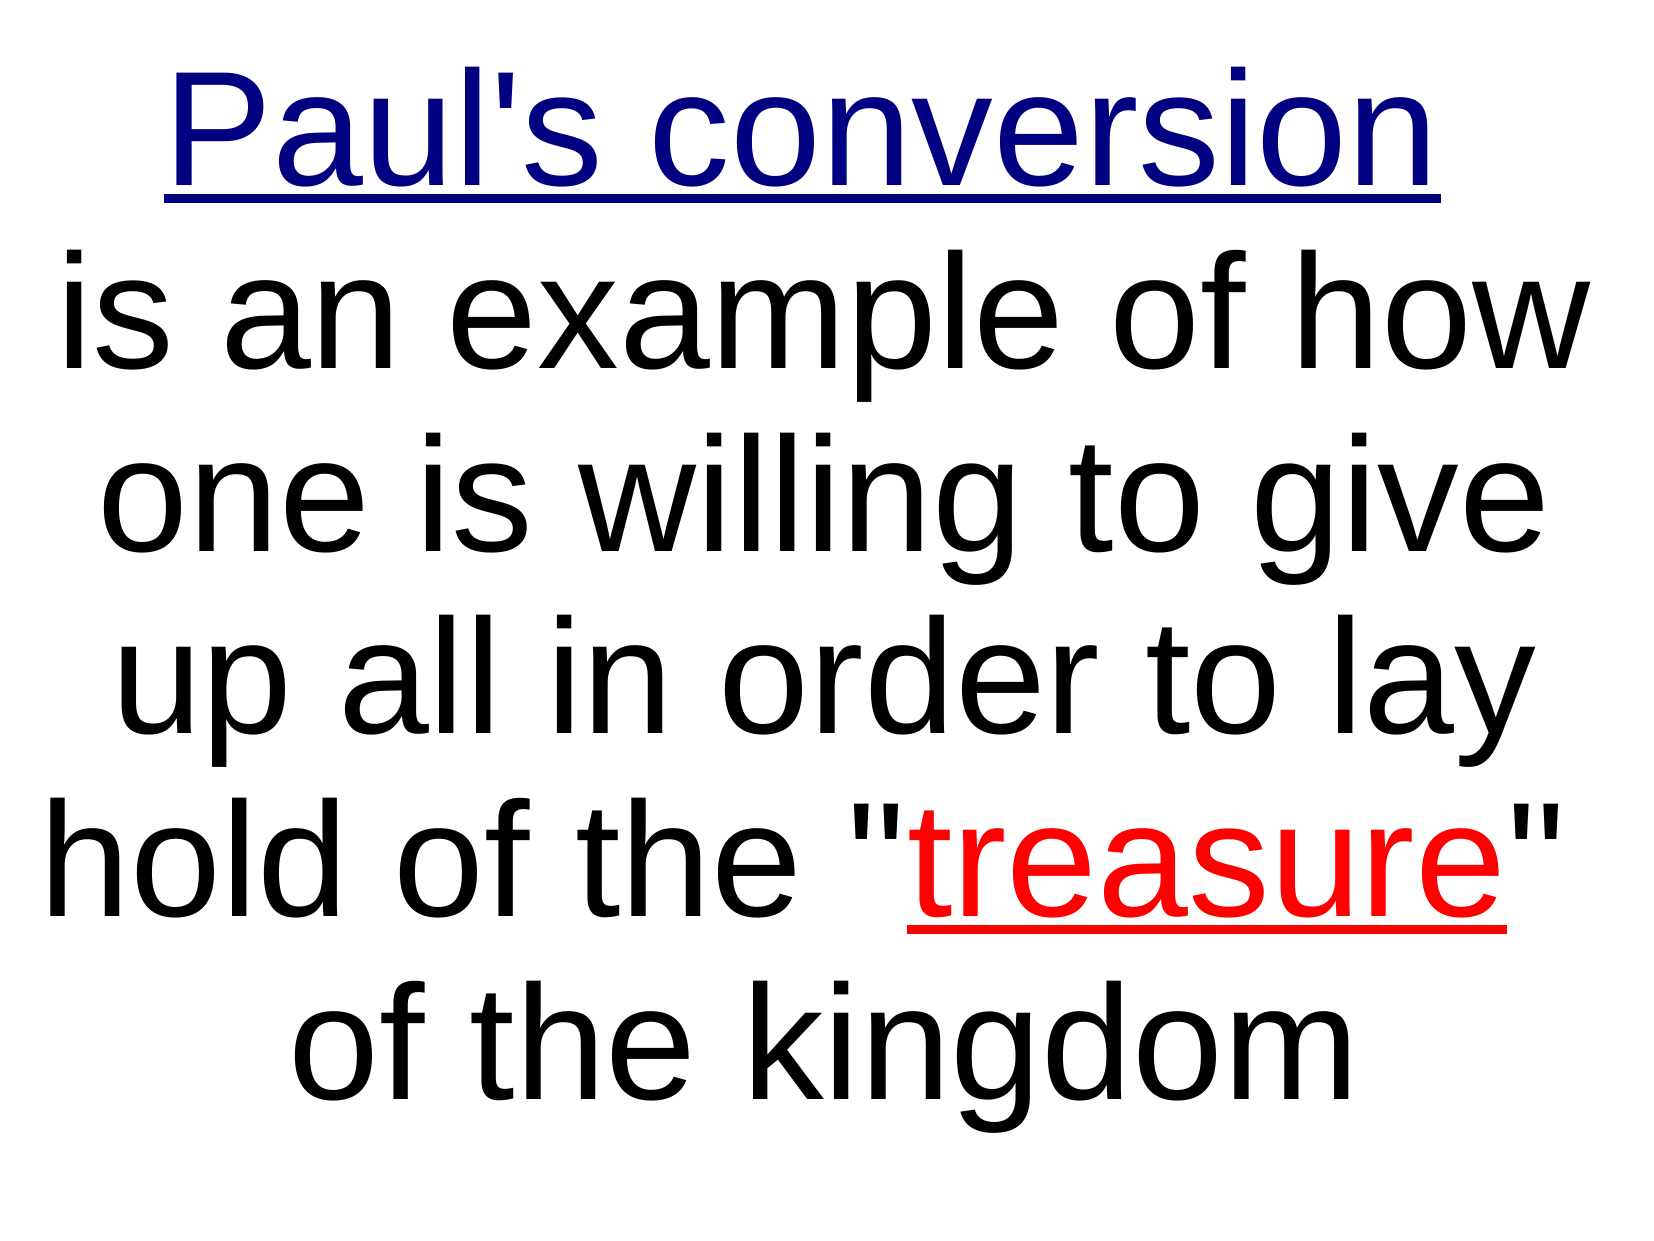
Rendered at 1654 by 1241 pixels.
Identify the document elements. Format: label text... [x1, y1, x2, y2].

list Paul's conversion is an example of how one is willing to give up all in order to lay hold of the "treasure" of the kingdom [37, 37, 1613, 1201]
